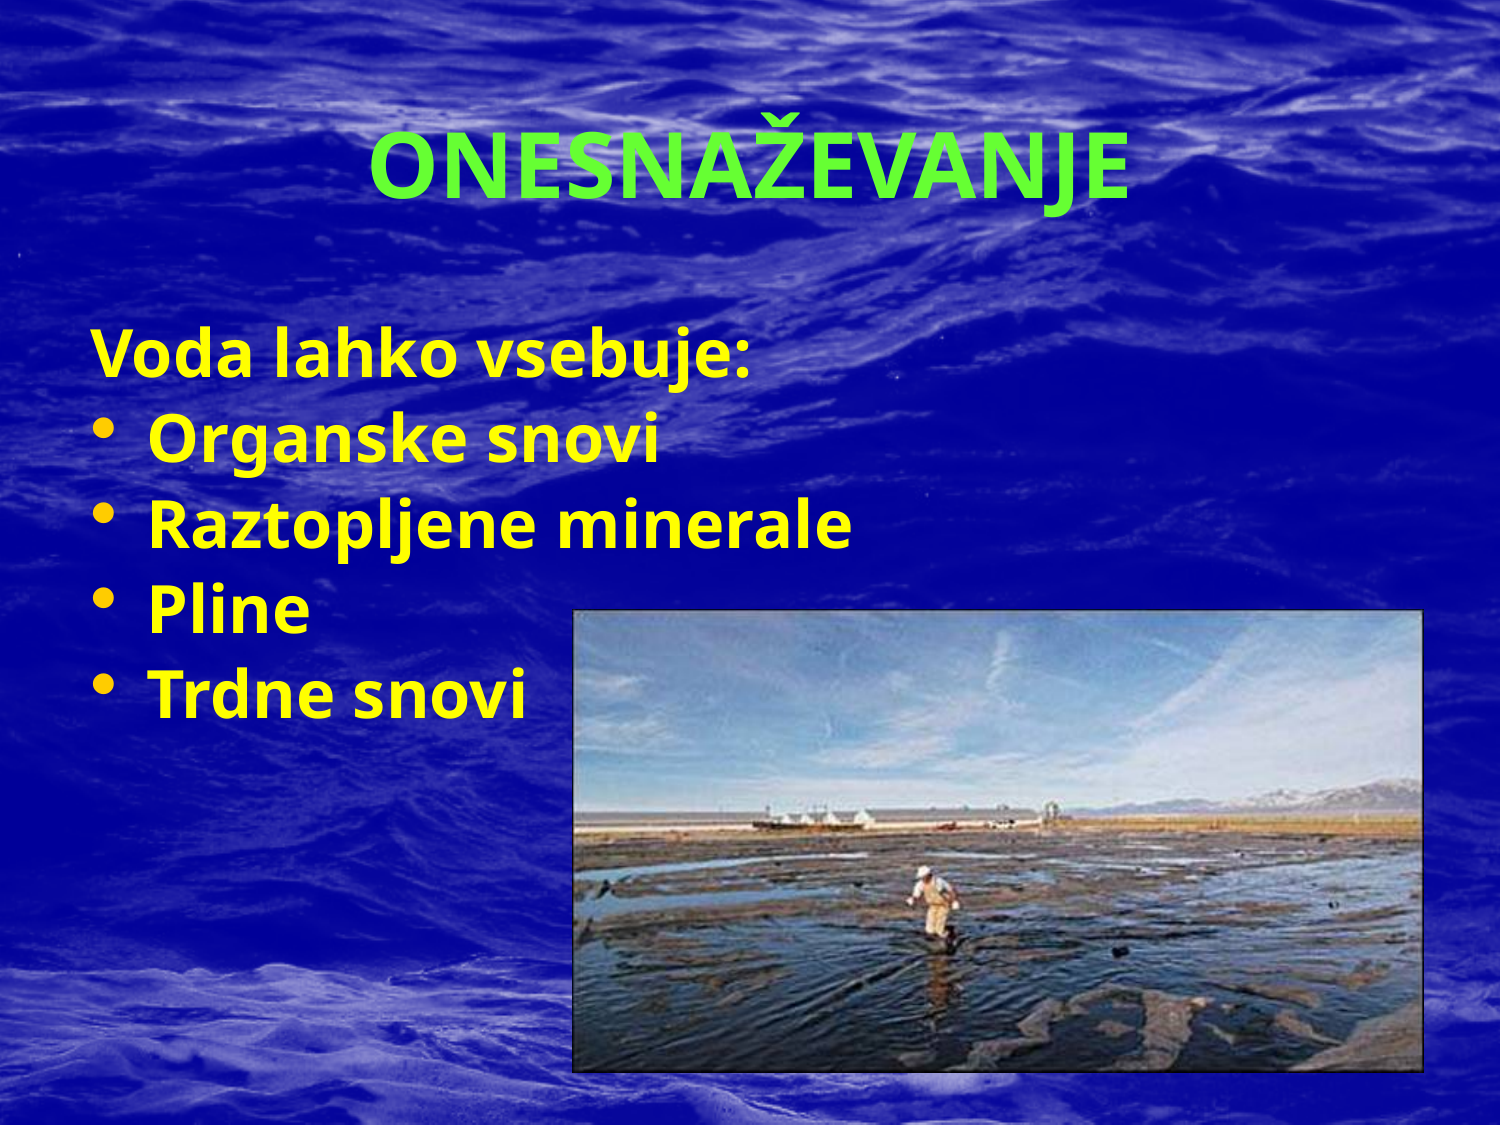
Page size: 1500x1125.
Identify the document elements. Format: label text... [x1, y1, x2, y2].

picture [0, 0, 1500, 1125]
title ONESNAŽEVANJE [75, 47, 1425, 275]
list Voda lahko vsebuje: Organske snovi Raztopljene minerale Pline Trdne snovi [75, 312, 1105, 787]
